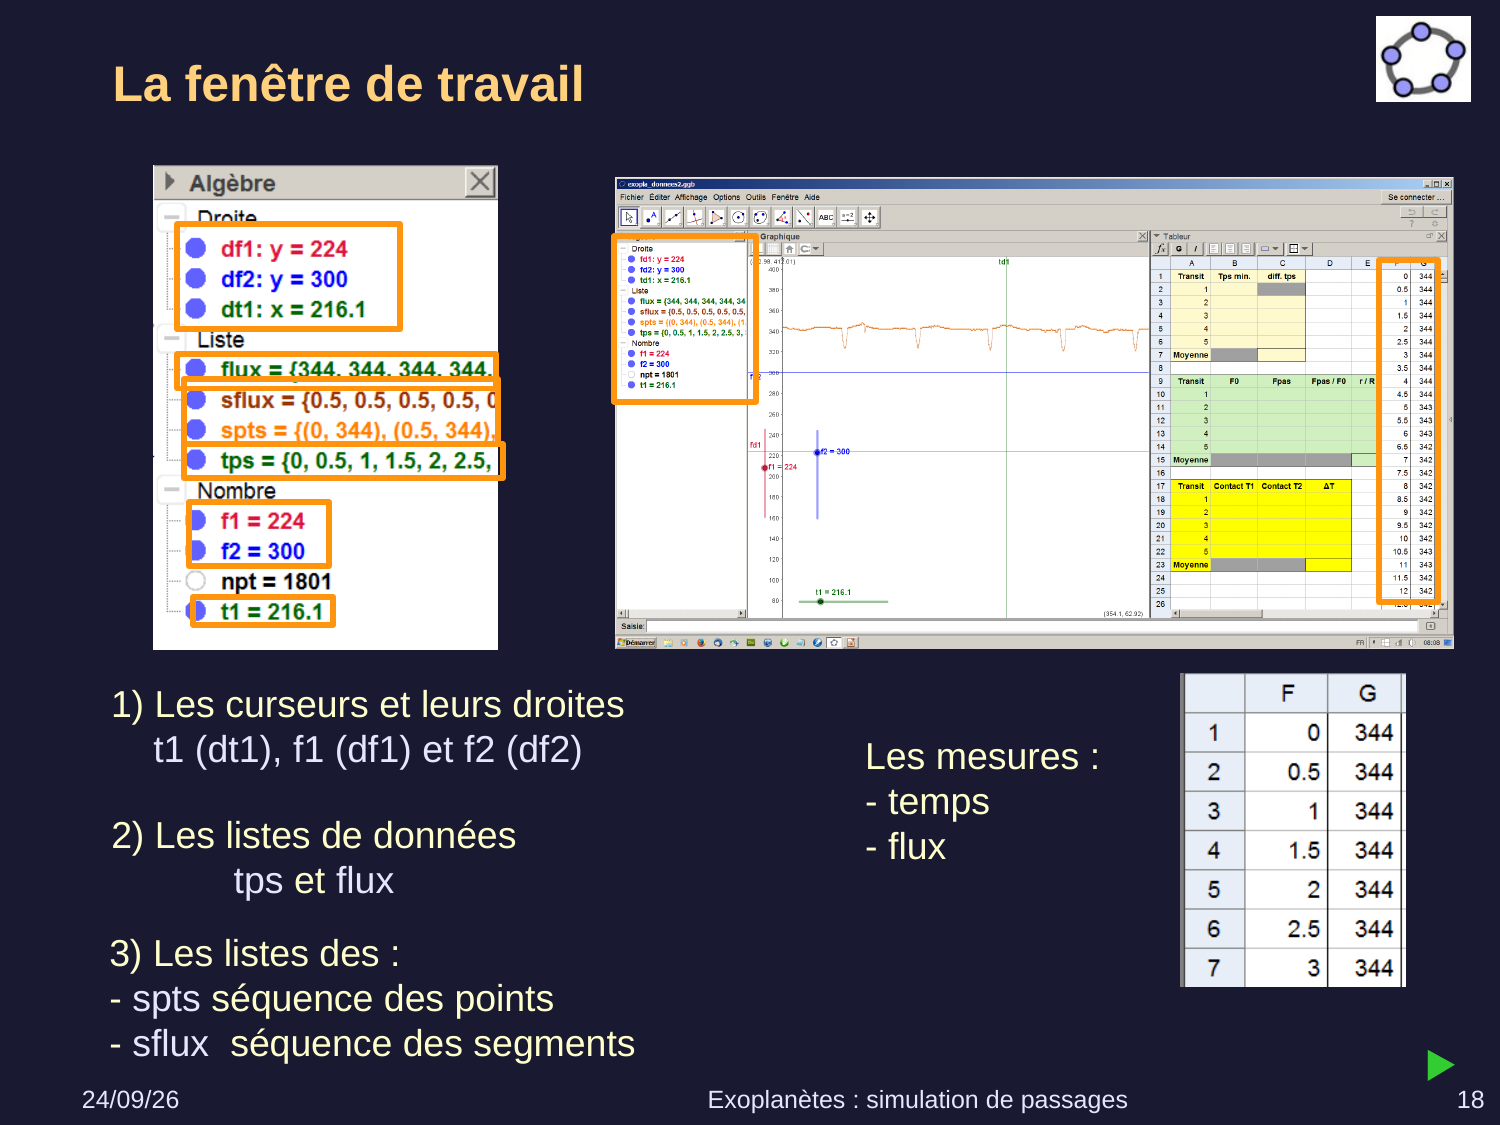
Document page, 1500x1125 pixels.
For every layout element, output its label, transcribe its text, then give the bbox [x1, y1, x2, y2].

picture [615, 177, 1454, 649]
picture [187, 447, 498, 475]
text_box 2) Les listes de données tps et flux [118, 803, 510, 908]
text_box 3) Les listes des : - spts séquence des points - sflux séquence des segments [94, 921, 651, 1071]
text_box  [1409, 1034, 1475, 1096]
picture [187, 391, 495, 441]
picture [617, 239, 753, 399]
text_box La fenêtre de travail [97, 44, 615, 120]
picture [153, 165, 498, 650]
text_box Les mesures : - temps - flux [850, 724, 1146, 875]
picture [1376, 16, 1471, 102]
picture [180, 357, 493, 386]
picture [187, 382, 493, 386]
picture [1180, 673, 1406, 987]
text_box 1) Les curseurs et leurs droites t1 (dt1), f1 (df1) et f2 (df2) [118, 672, 619, 778]
